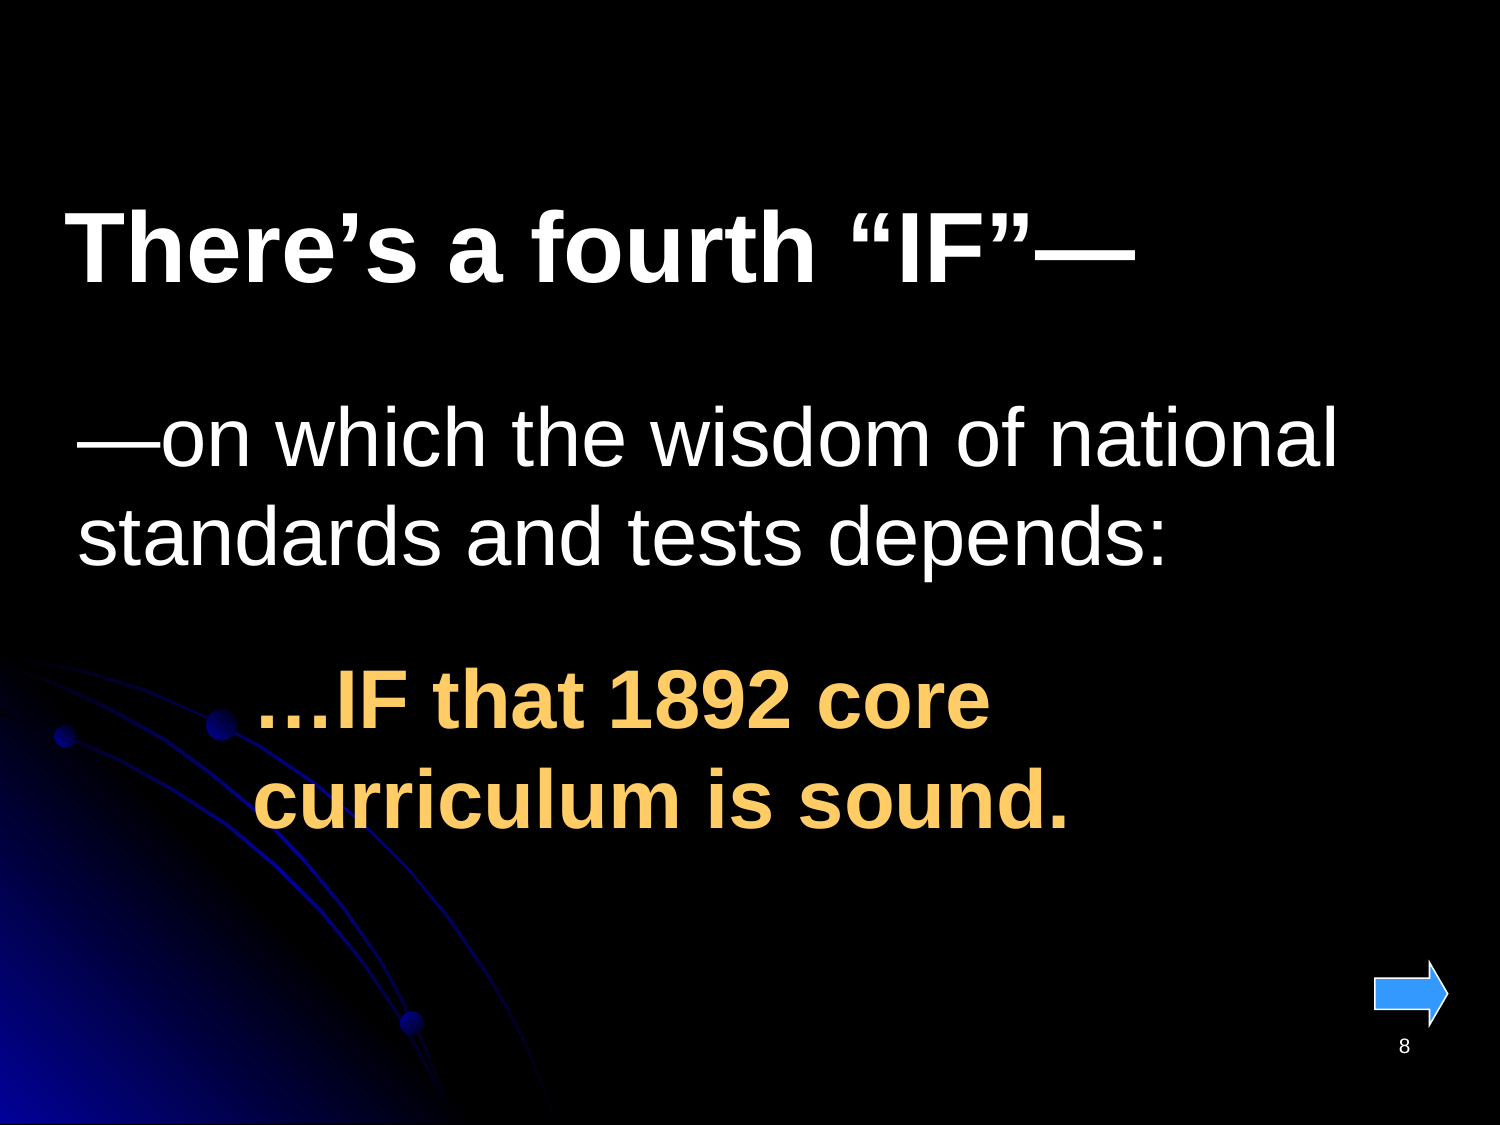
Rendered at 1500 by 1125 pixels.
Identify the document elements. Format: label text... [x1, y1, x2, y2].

text_box …IF that 1892 core curriculum is sound. [237, 637, 1450, 853]
text_box [1374, 962, 1448, 1026]
text_box There’s a fourth “IF”— [50, 174, 1251, 311]
text_box —on which the wisdom of national standards and tests depends: [62, 374, 1438, 591]
